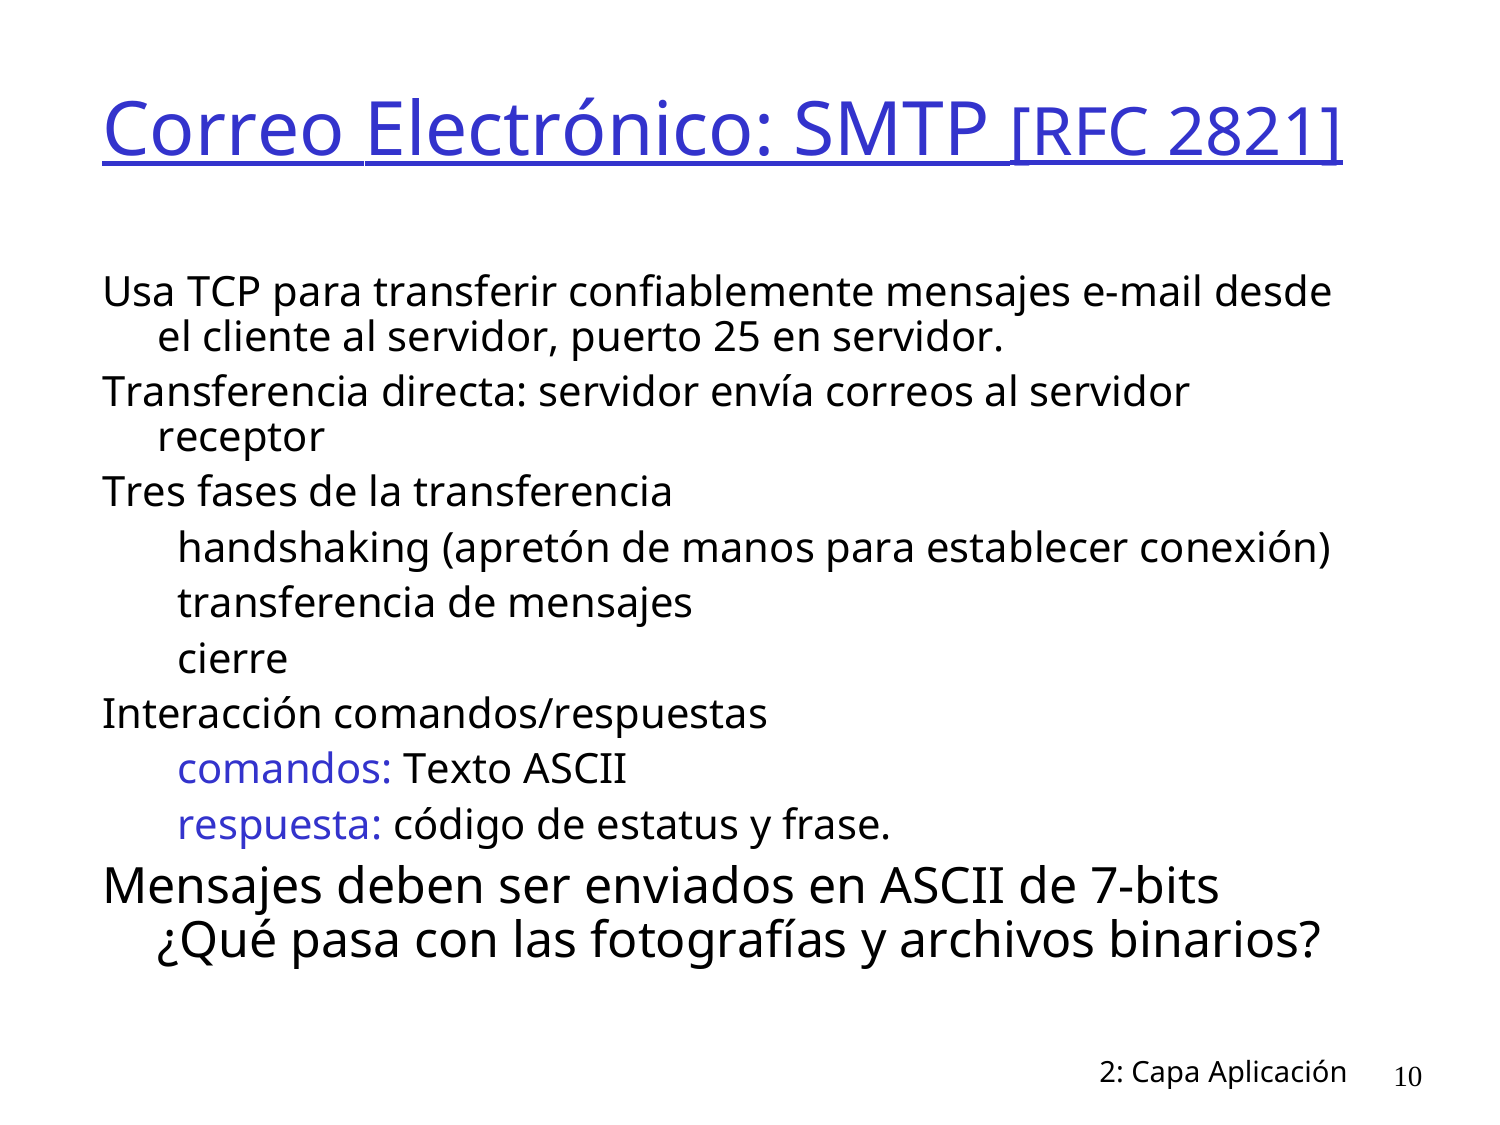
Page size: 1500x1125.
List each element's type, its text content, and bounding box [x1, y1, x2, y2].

text_box Usa TCP para transferir confiablemente mensajes e-mail desde el cliente al servidor, puerto 25 en servidor. Transferencia directa: servidor envía correos al servidor receptor Tres fases de la transferencia handshaking (apretón de manos para establecer conexión)‏ transferencia de mensajes cierre Interacción comandos/respuestas comandos: Texto ASCII respuesta: código de estatus y frase. Mensajes deben ser enviados en ASCII de 7-bits ¿Qué pasa con las fotografías y archivos binarios? [87, 262, 1365, 1041]
text_box Correo Electrónico: SMTP [RFC 2821] [87, 37, 1436, 225]
